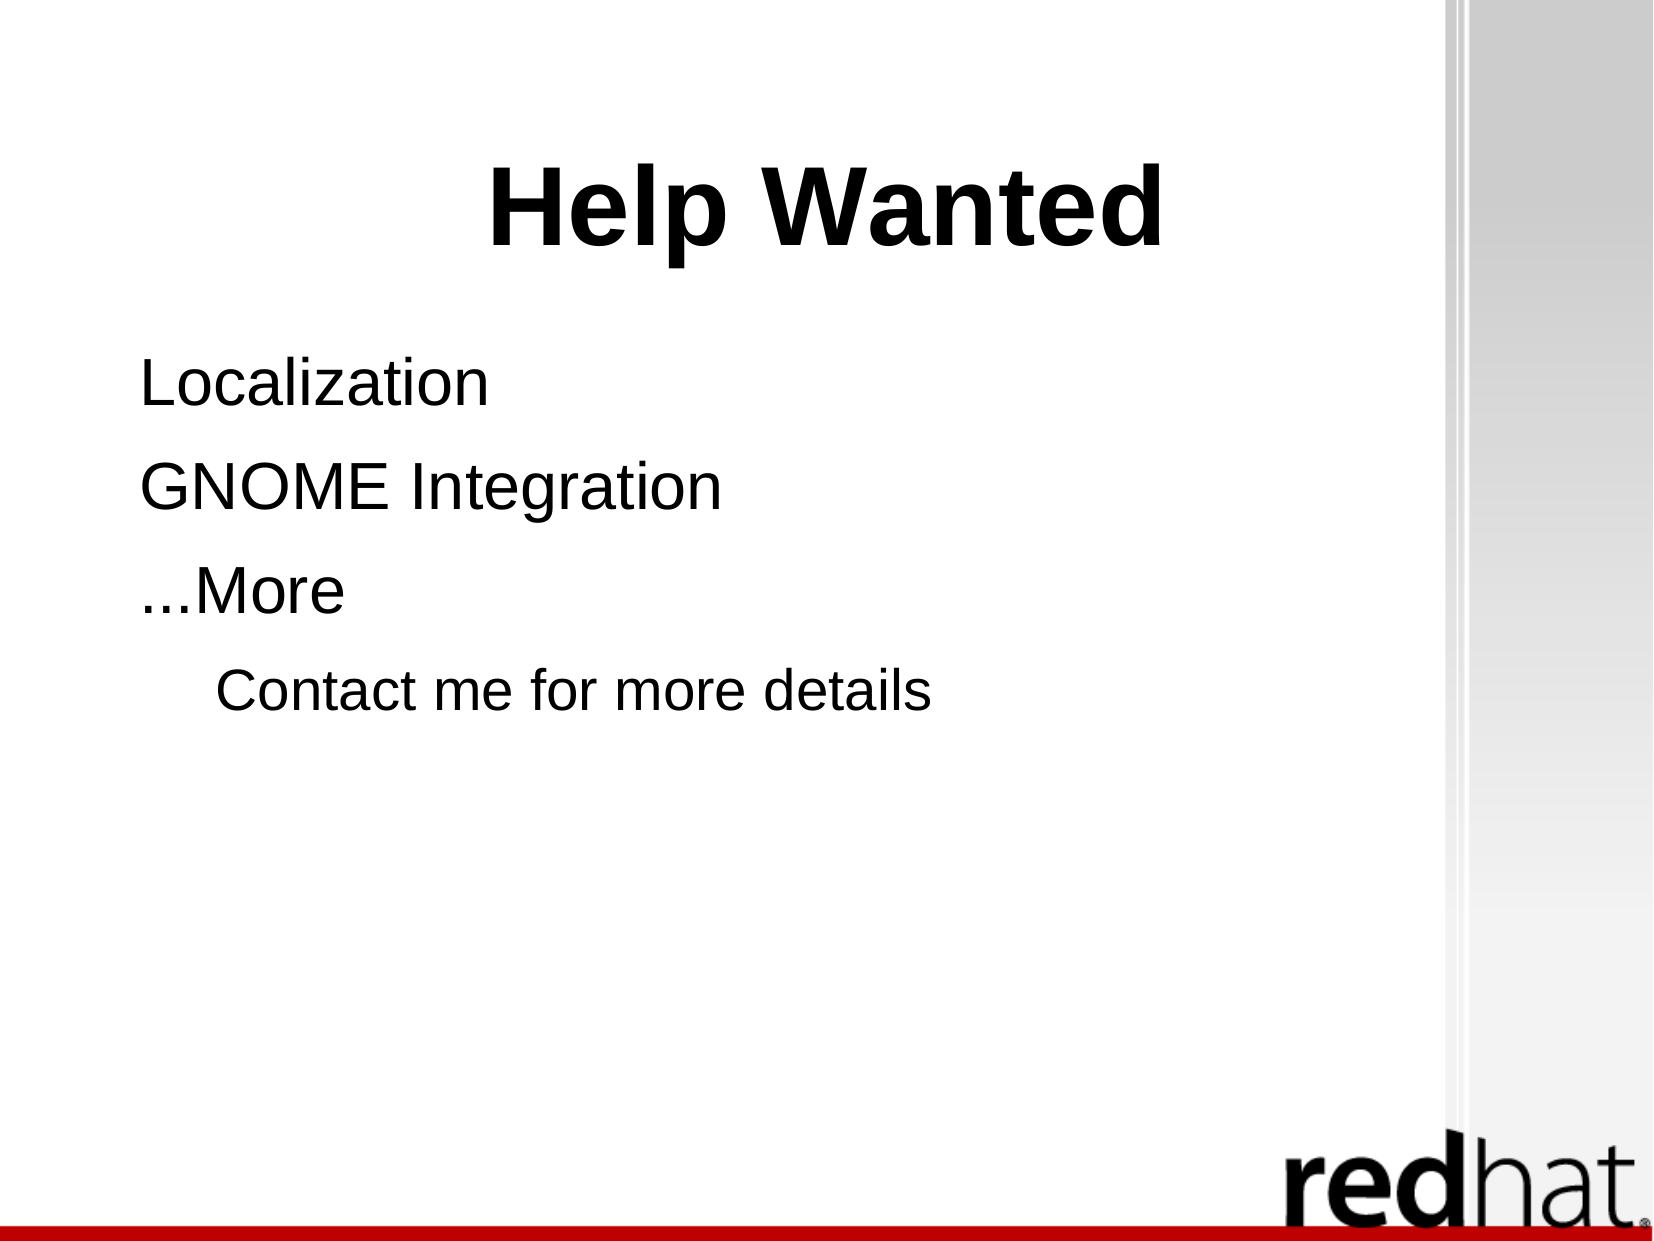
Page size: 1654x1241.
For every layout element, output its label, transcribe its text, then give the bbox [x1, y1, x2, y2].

list Localization GNOME Integration ...More Contact me for more details [121, 344, 1533, 1127]
title Help Wanted [121, 102, 1533, 311]
picture [0, 0, 1654, 1241]
